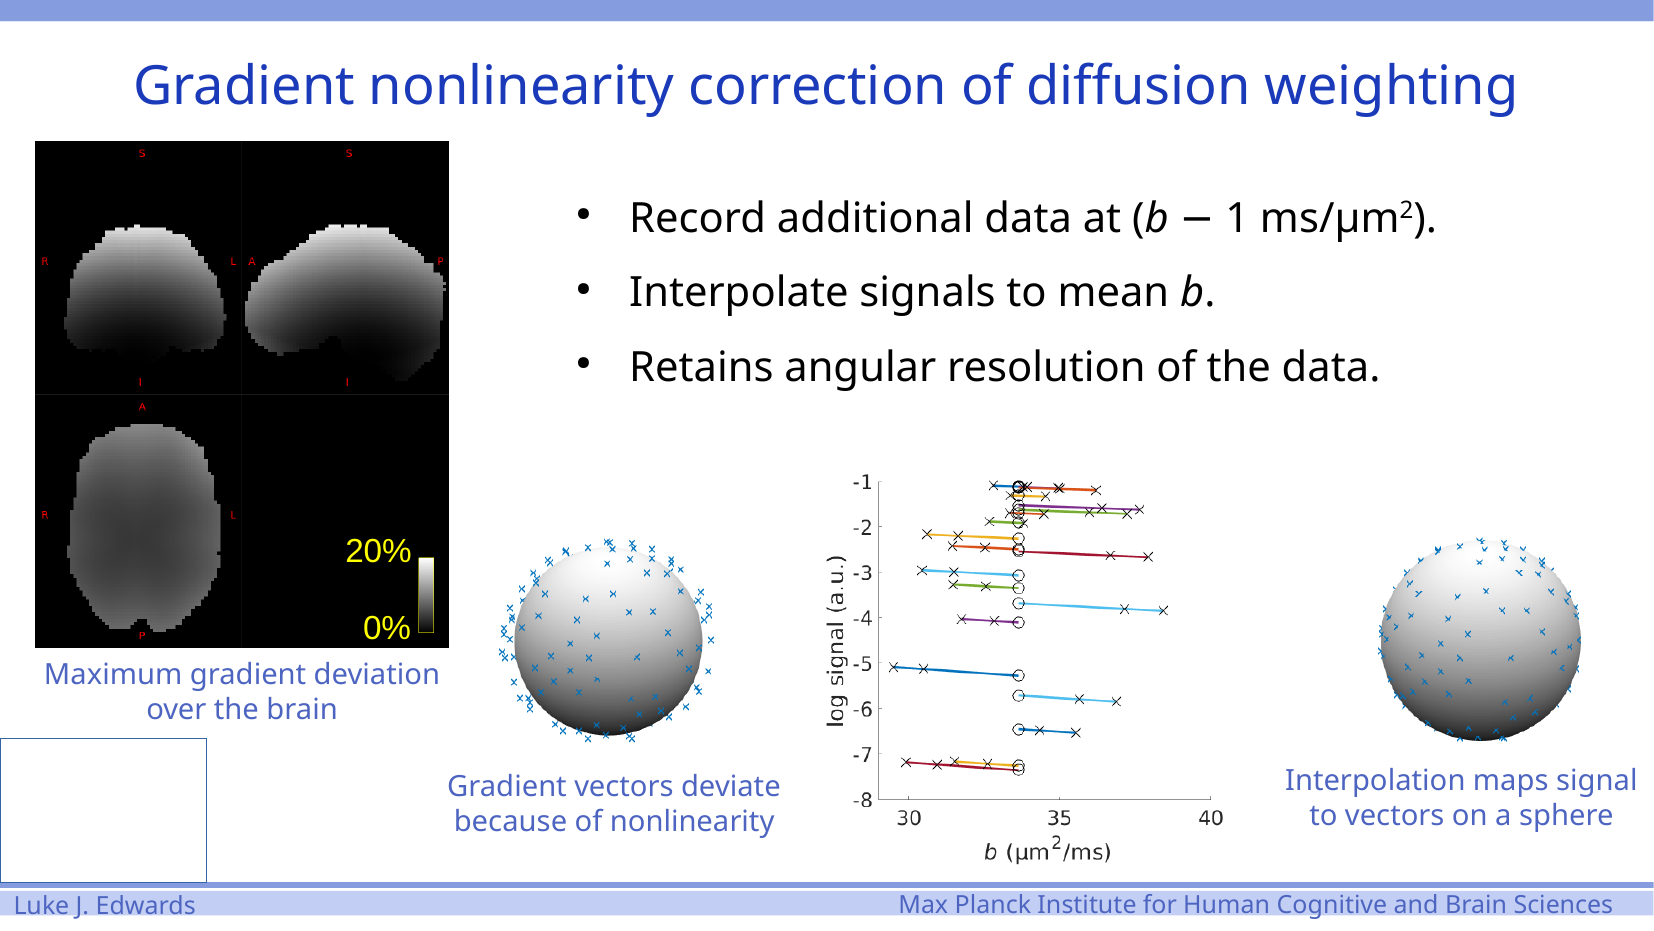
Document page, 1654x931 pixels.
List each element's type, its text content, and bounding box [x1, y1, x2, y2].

picture [29, 136, 449, 647]
text_box 20% [330, 525, 449, 583]
title Gradient nonlinearity correction of diffusion weighting [59, 43, 1595, 131]
list Gradient vectors deviate because of nonlinearity [401, 760, 827, 845]
text_box 0% [348, 602, 467, 647]
list Maximum gradient deviation over the brain [5, 647, 479, 733]
list Record additional data at (b − 1 ms/µm2). Interpolate signals to mean b. Retains angular resolution of the data. [543, 183, 1542, 414]
list Interpolation maps signal to vectors on a sphere [1269, 754, 1654, 886]
picture [490, 450, 1627, 865]
